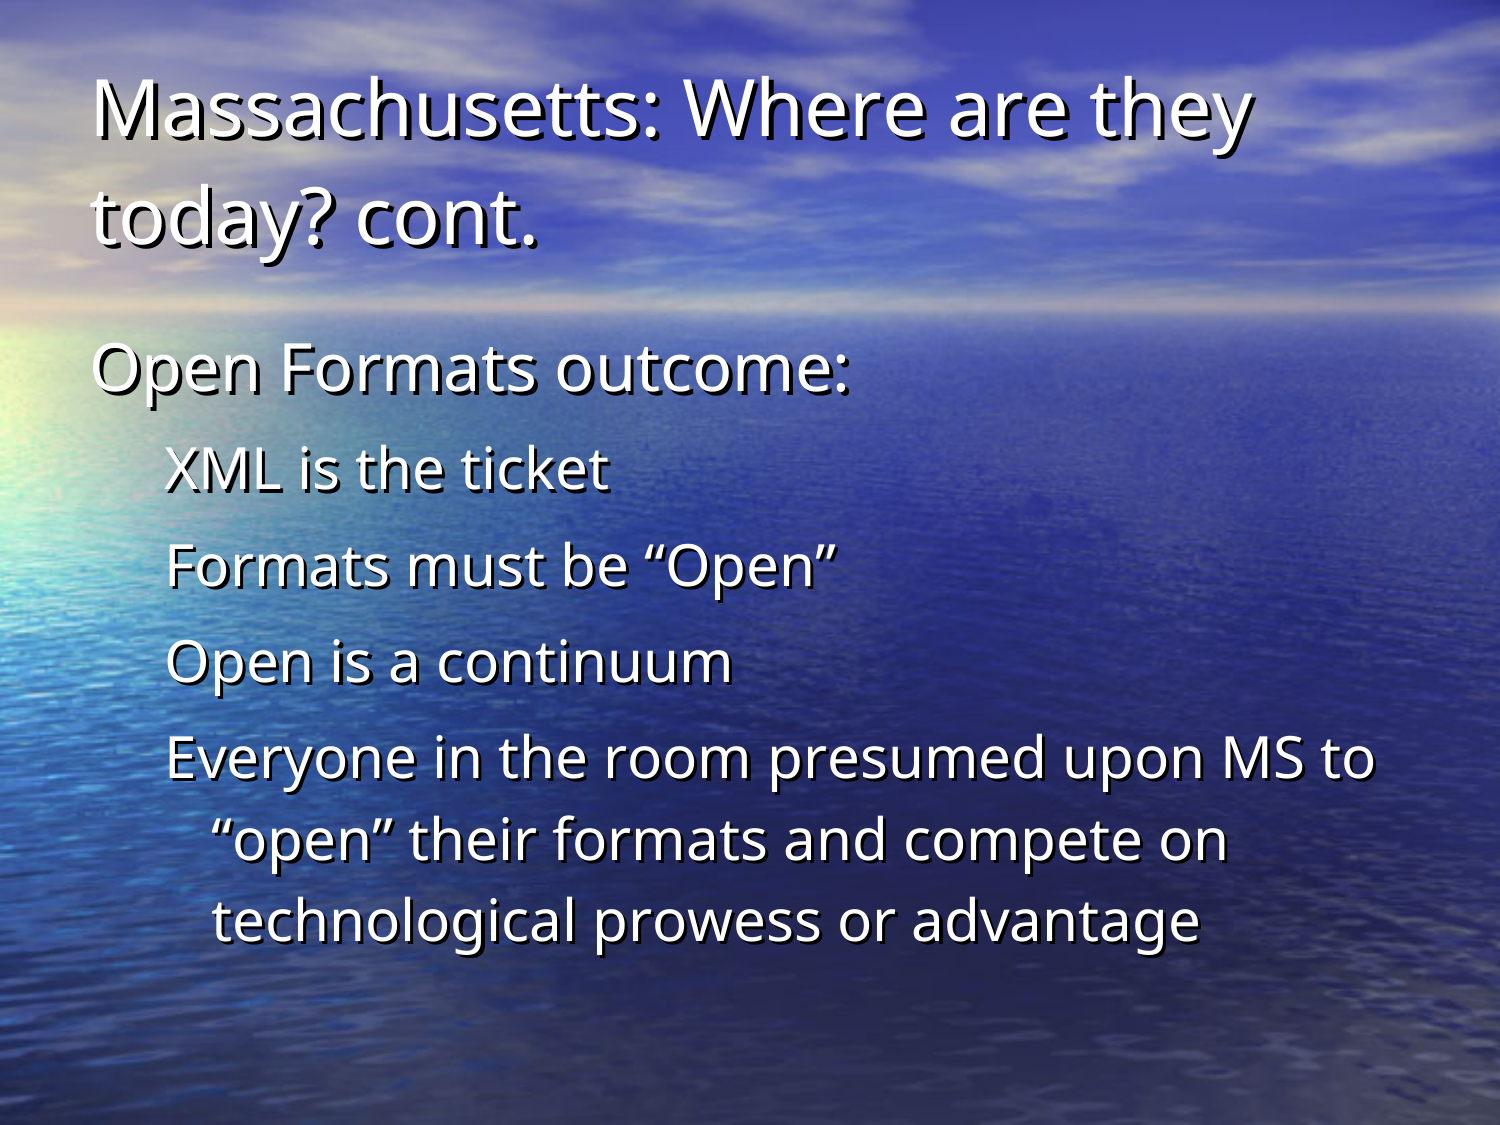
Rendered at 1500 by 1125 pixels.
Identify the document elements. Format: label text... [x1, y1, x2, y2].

list Open Formats outcome: XML is the ticket Formats must be “Open” Open is a continuum Everyone in the room presumed upon MS to “open” their formats and compete on technological prowess or advantage [75, 312, 1426, 899]
picture [0, 0, 1500, 1125]
title Massachusetts: Where are they today? cont. [75, 69, 1426, 276]
